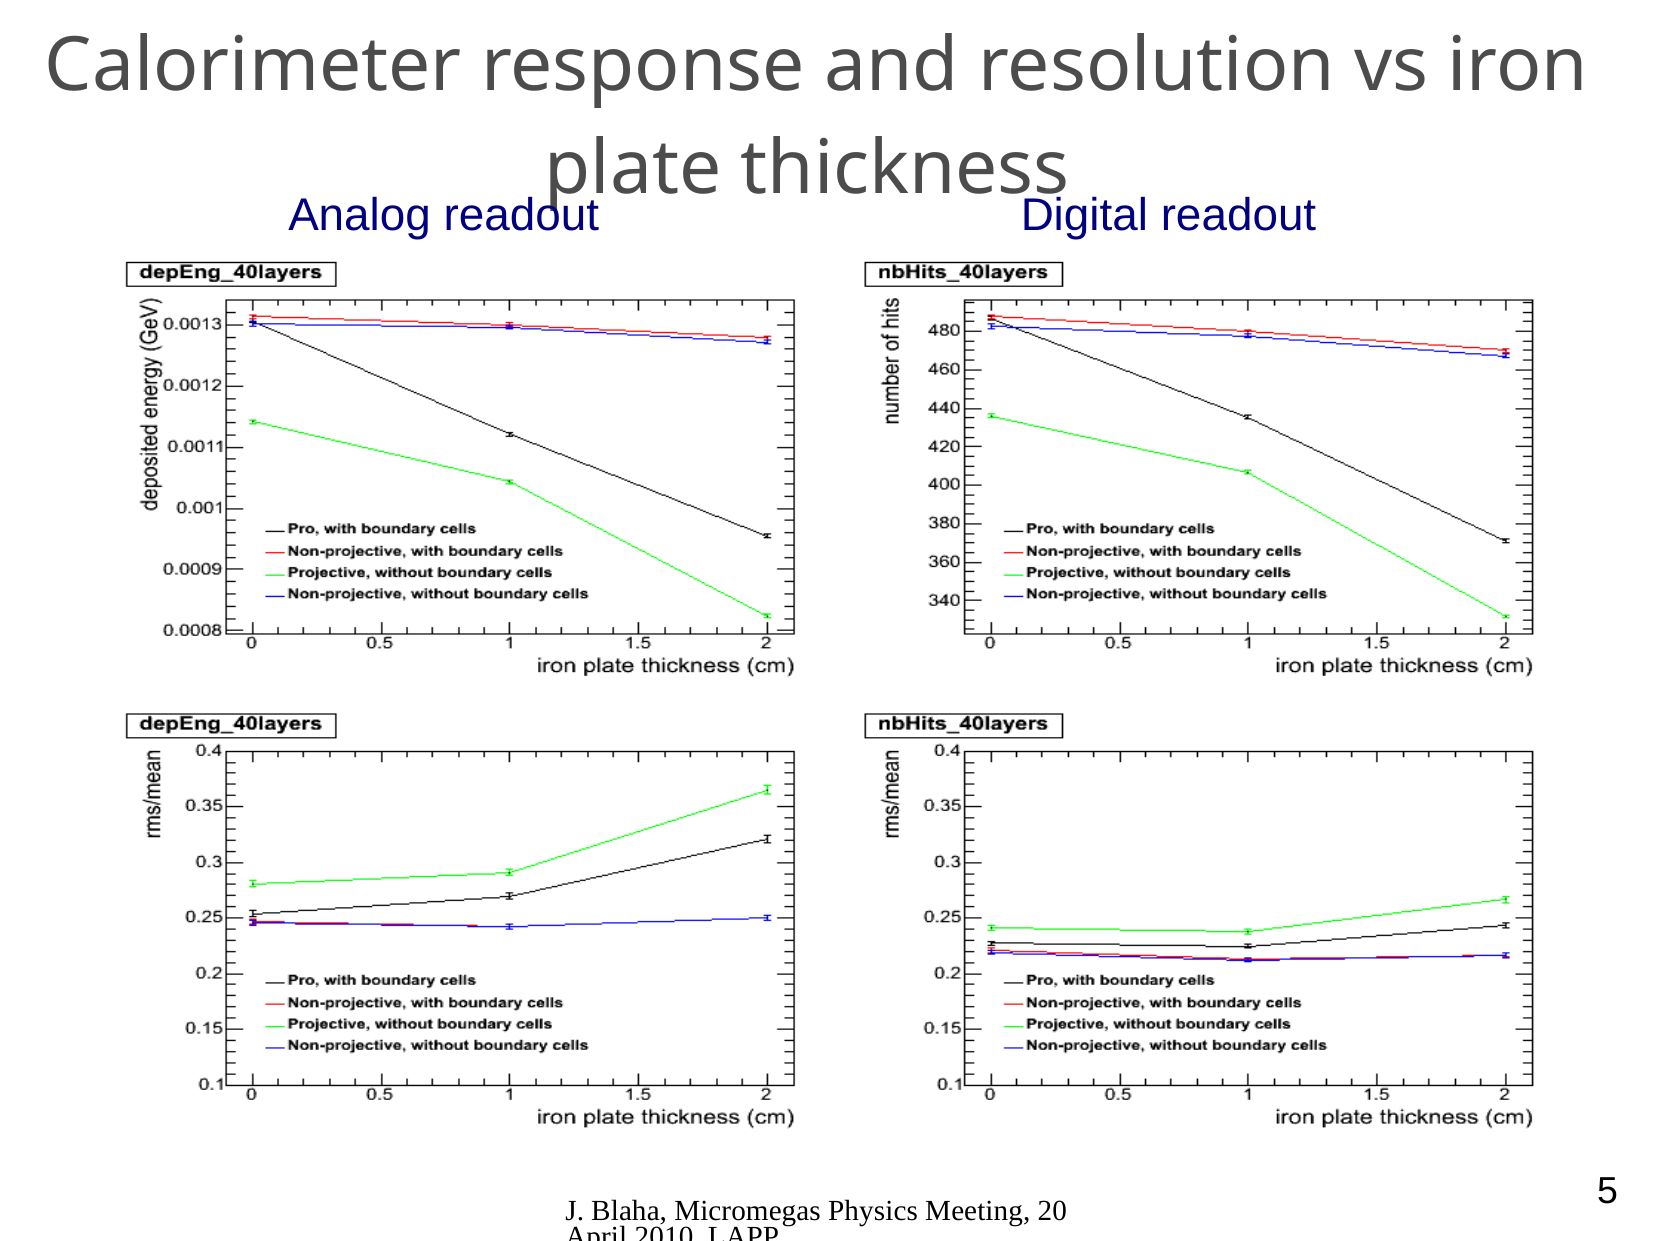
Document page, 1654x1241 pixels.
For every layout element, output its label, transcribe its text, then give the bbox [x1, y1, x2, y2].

title Calorimeter response and resolution vs iron plate thickness [0, 18, 1635, 208]
picture [107, 252, 1584, 1155]
text_box 5 [1582, 1161, 1633, 1219]
text_box Analog readout [273, 181, 666, 248]
text_box Digital readout [1006, 181, 1369, 248]
